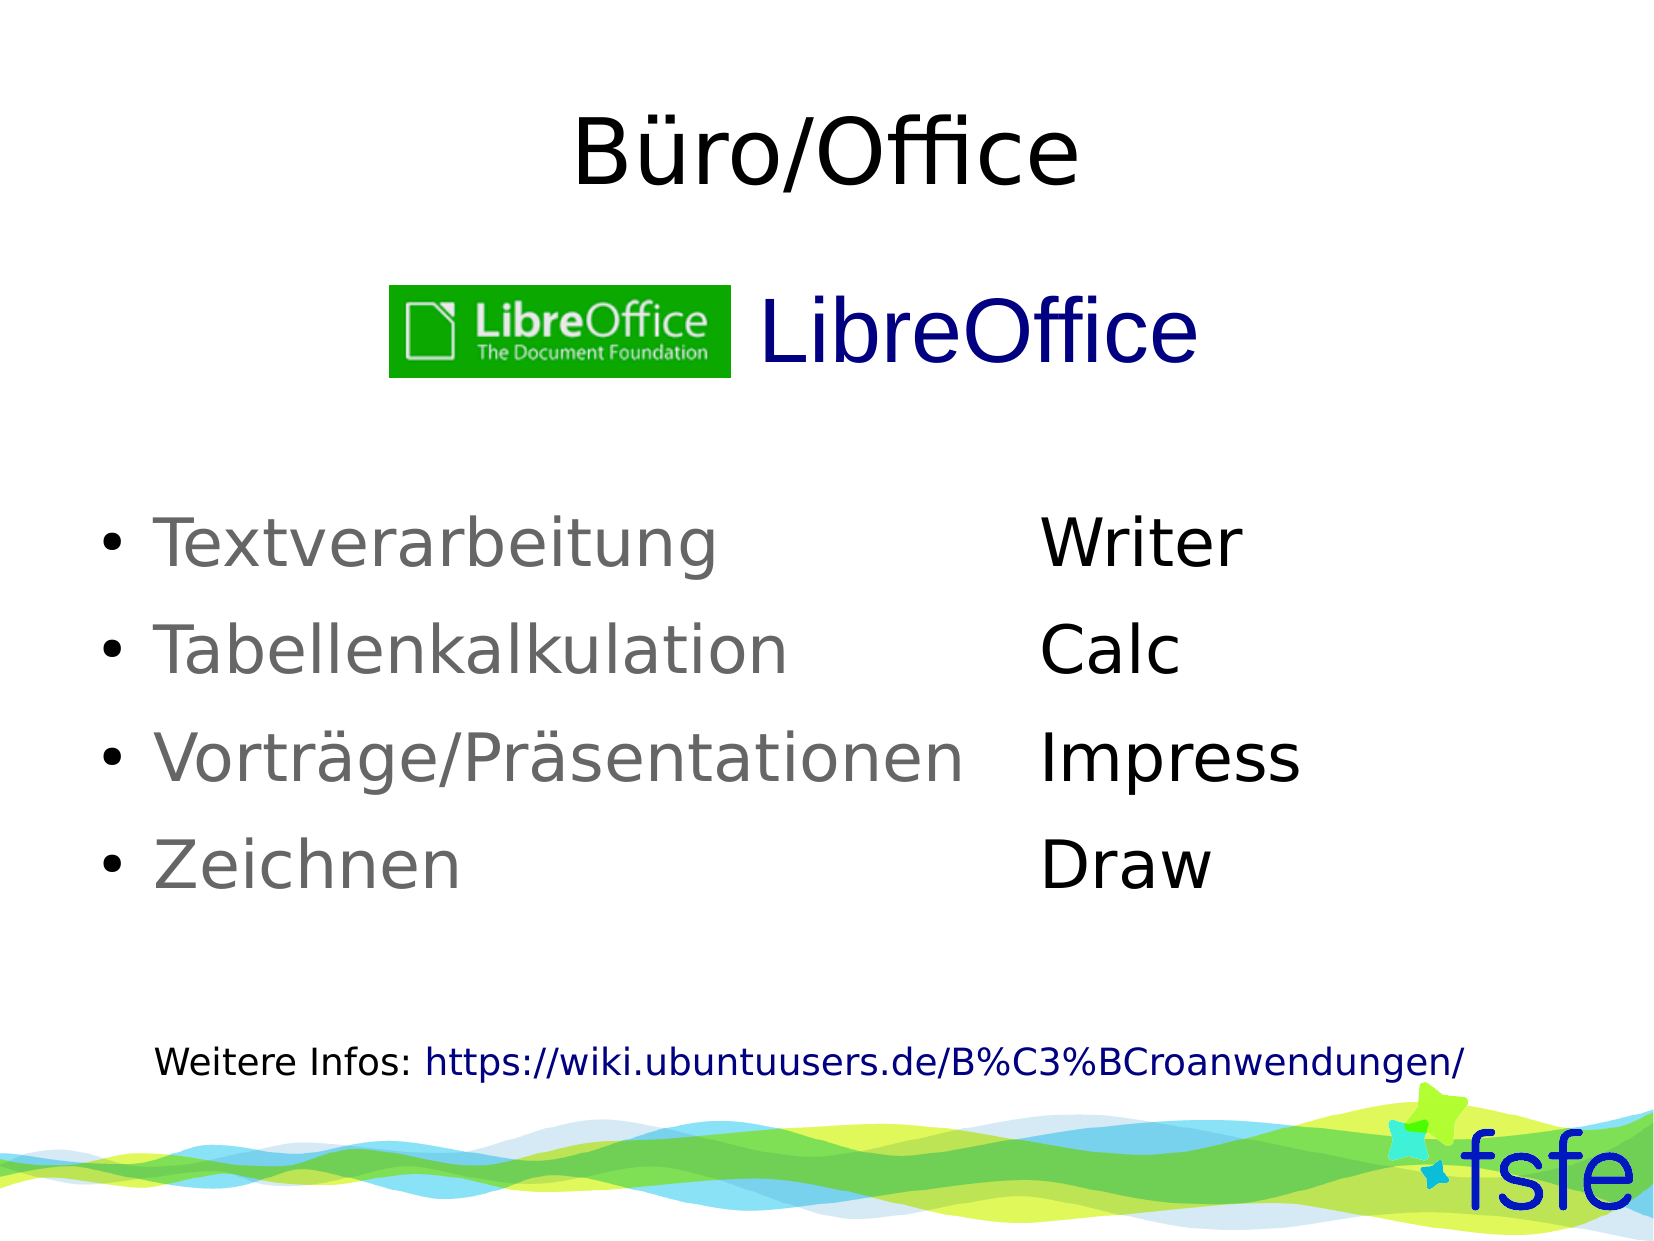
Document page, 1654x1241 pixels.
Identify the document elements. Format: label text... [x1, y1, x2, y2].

picture [389, 285, 731, 378]
list Textverarbeitung Writer Tabellenkalkulation Calc Vorträge/Präsentationen Impress Zeichnen Draw Weitere Infos: https://wiki.ubuntuusers.de/B%C3%BCroanwendungen/ [82, 290, 1571, 1085]
title Büro/Office [82, 49, 1571, 257]
picture [0, 1081, 1654, 1241]
text_box LibreOffice [744, 272, 1536, 390]
